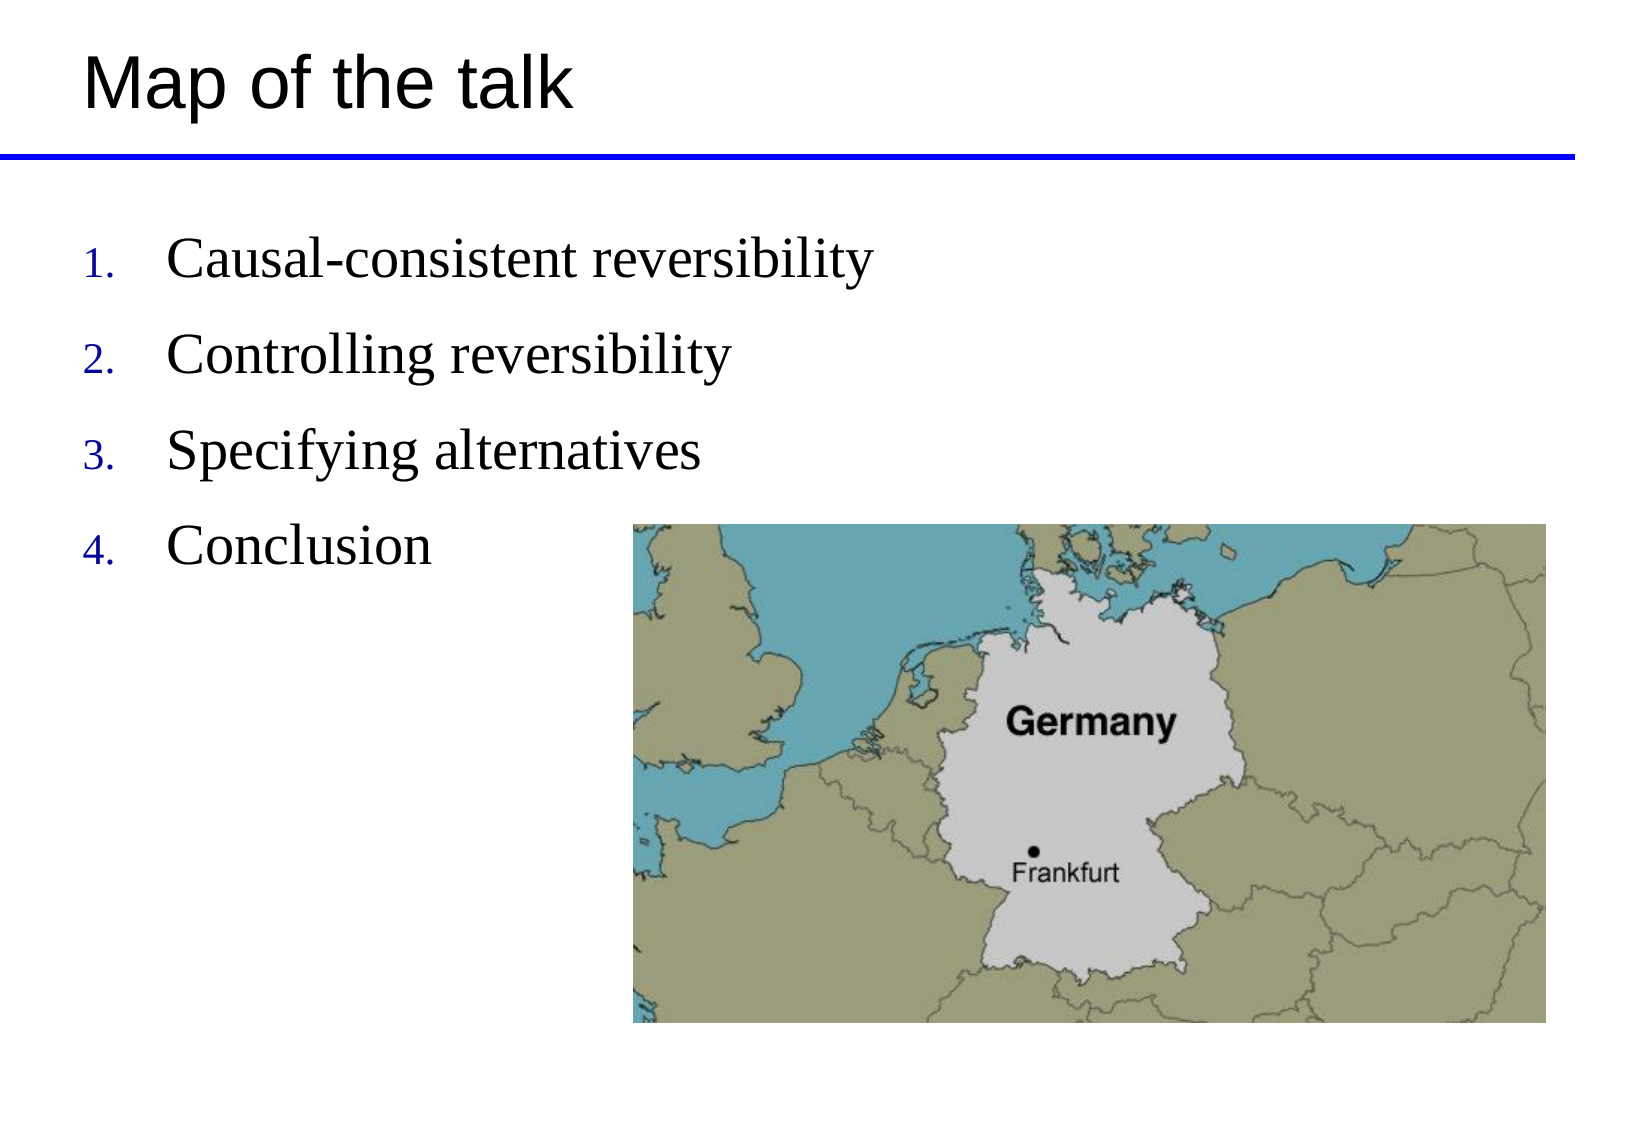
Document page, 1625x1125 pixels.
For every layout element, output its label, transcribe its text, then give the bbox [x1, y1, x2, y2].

picture [633, 524, 1546, 1024]
title Map of the talk [67, 27, 1544, 131]
list Causal-consistent reversibility Controlling reversibility Specifying alternatives Conclusion [67, 198, 1514, 1061]
